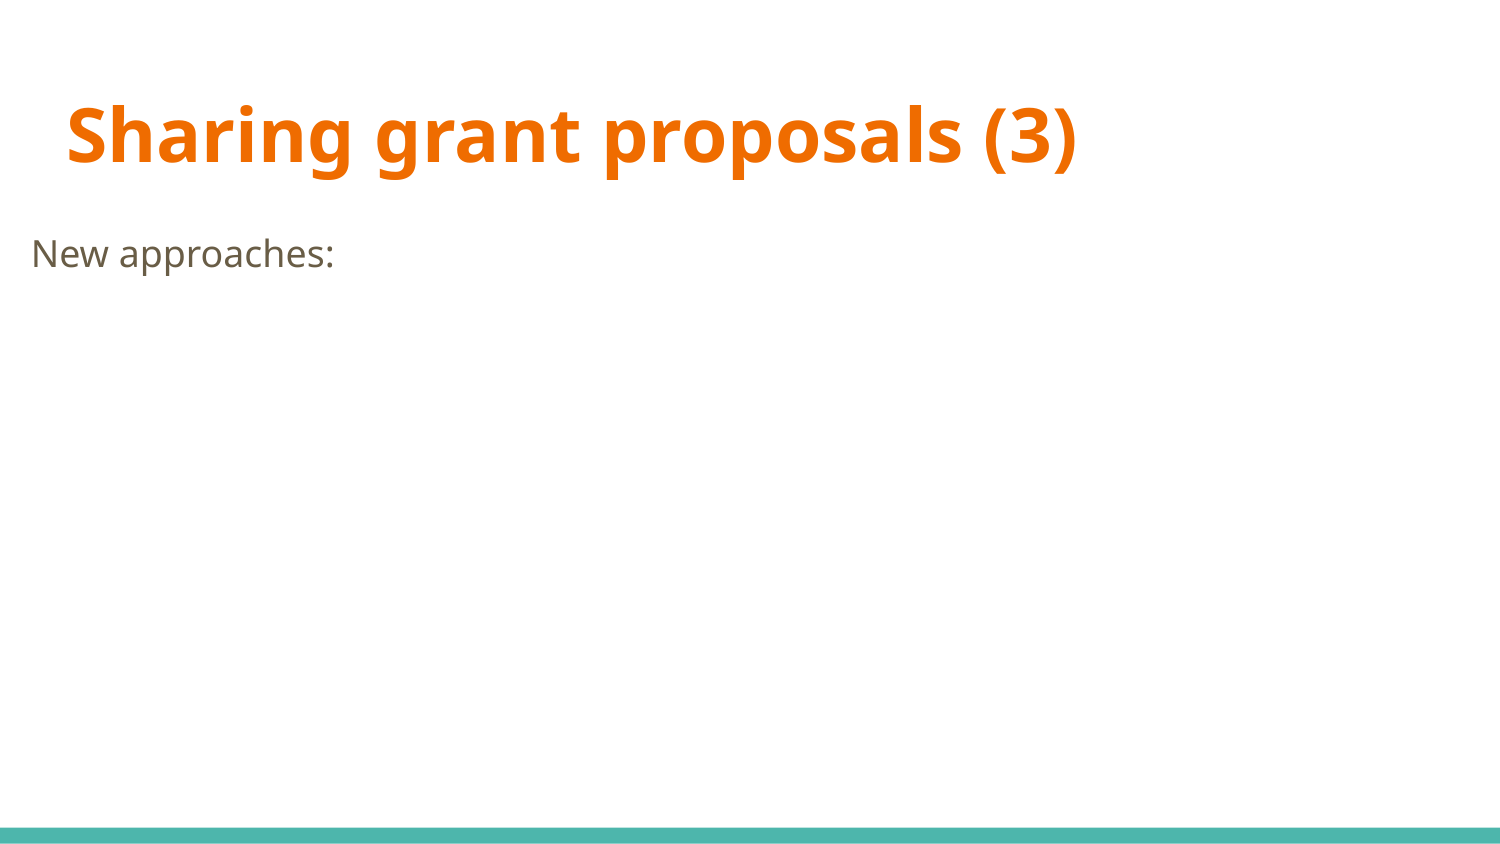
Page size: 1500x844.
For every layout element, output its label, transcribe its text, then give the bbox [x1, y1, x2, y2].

title Sharing grant proposals (3) [51, 72, 1449, 207]
list New approaches: [15, 207, 1500, 713]
